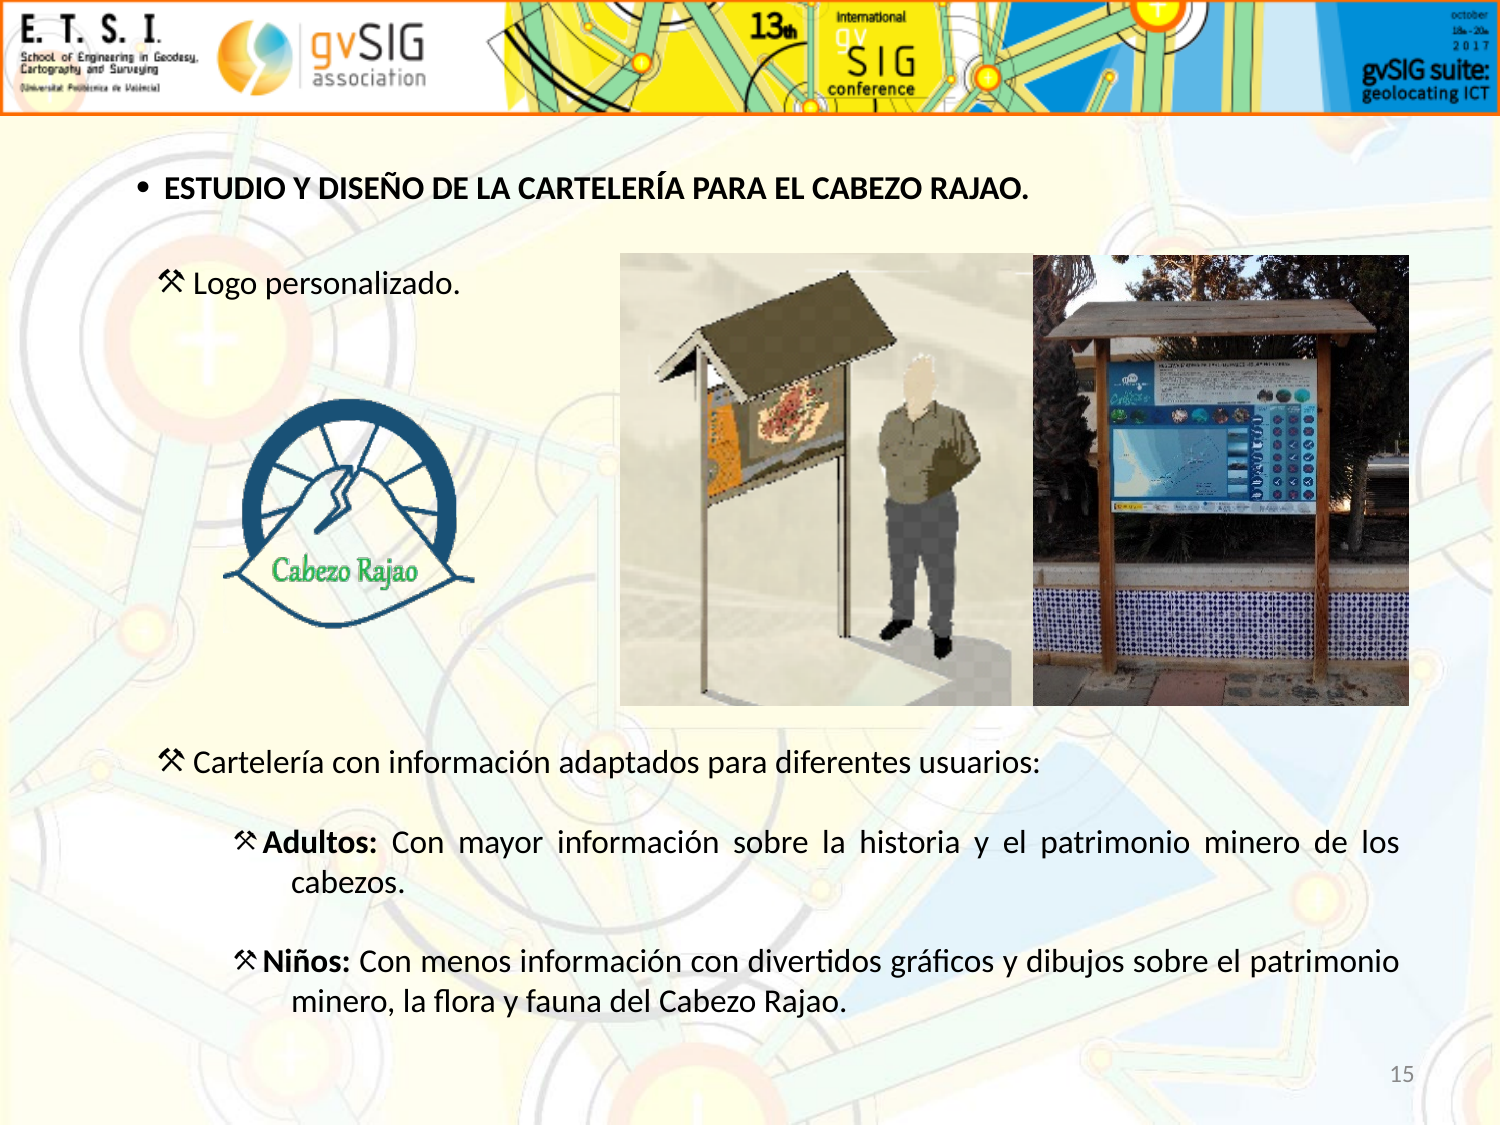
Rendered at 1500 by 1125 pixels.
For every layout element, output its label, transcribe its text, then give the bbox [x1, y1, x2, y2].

text_box ESTUDIO Y DISEÑO DE LA CARTELERÍA PARA EL CABEZO RAJAO. [83, 160, 1277, 209]
picture [0, 0, 1500, 1125]
text_box <número> [1374, 1042, 1500, 1103]
text_box Logo personalizado. Cartelería con información adaptados para diferentes usuarios: Adultos: Con mayor información sobre la historia y el patrimonio minero de los cabezos. Niños: Con menos información con divertidos gráficos y dibujos sobre el patrimonio minero, la flora y fauna del Cabezo Rajao. [104, 255, 1409, 953]
